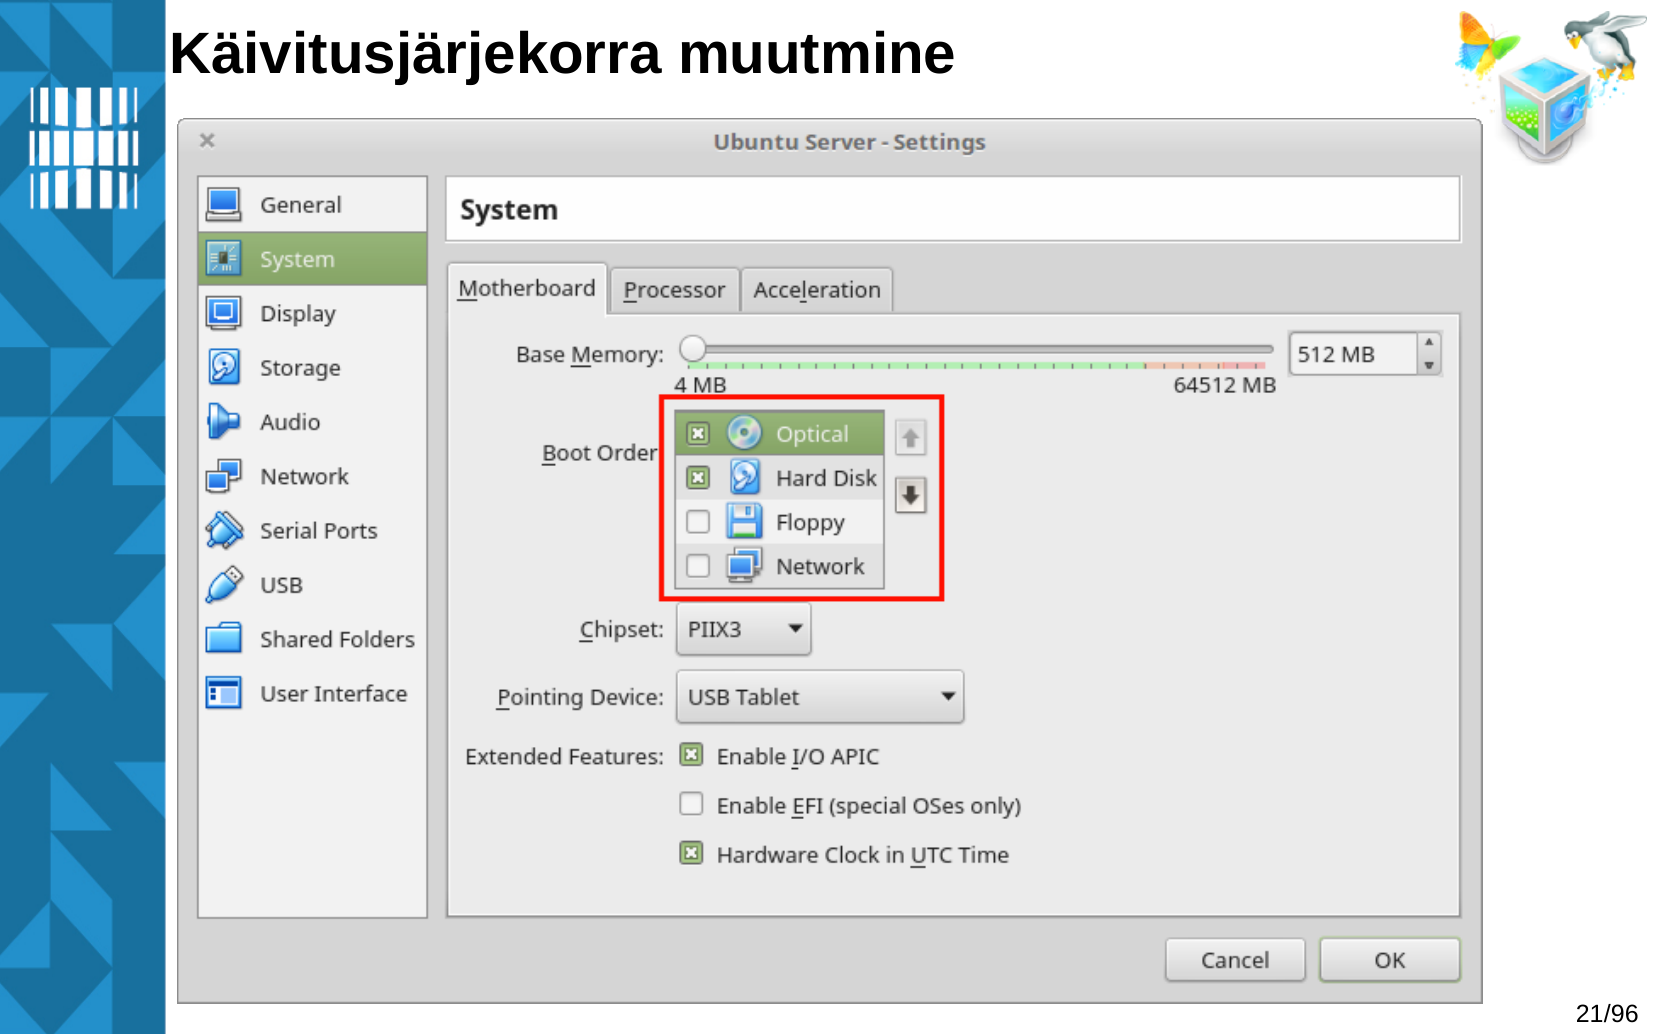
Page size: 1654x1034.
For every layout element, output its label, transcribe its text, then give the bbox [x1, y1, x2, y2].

picture [177, 7, 1653, 1004]
title Käivitusjärjekorra muutmine [169, 11, 1571, 95]
